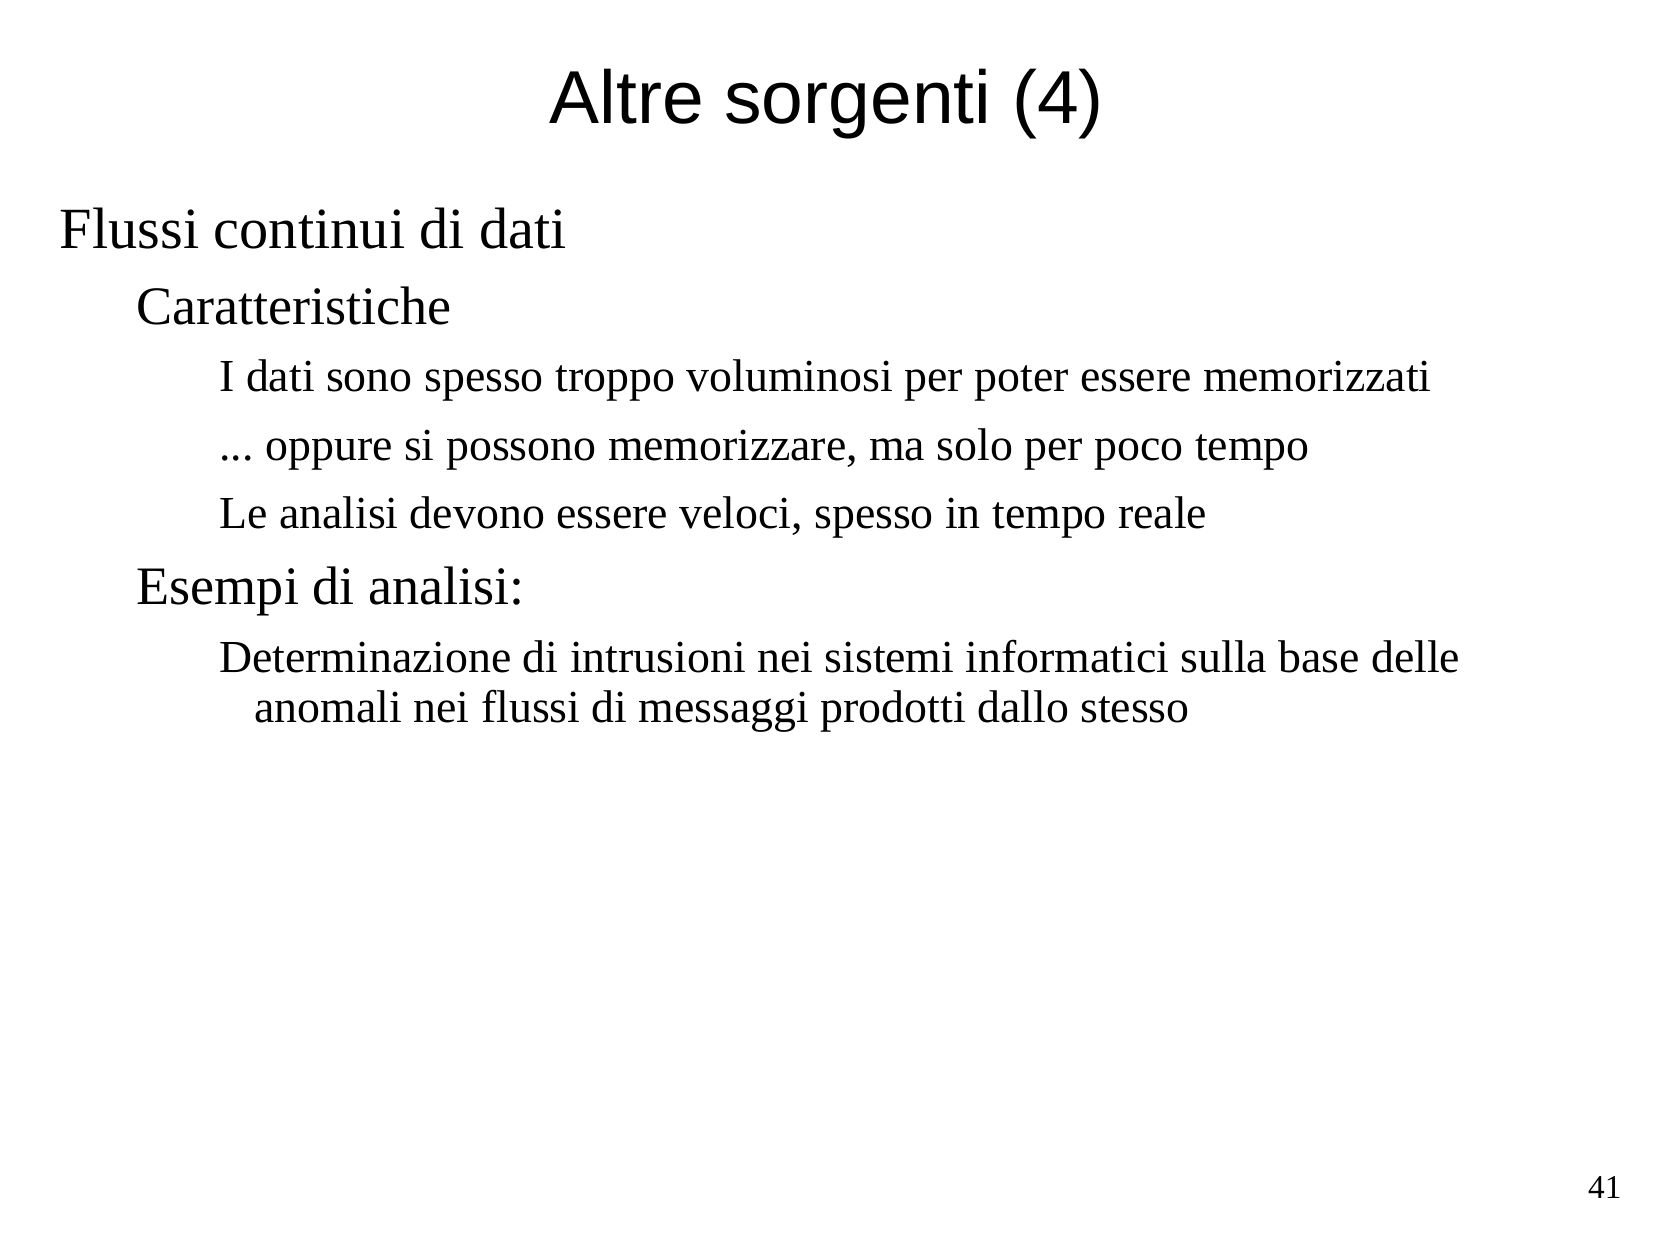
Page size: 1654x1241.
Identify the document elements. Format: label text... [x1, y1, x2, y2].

title Altre sorgenti (4) [37, 30, 1617, 166]
list Flussi continui di dati Caratteristiche I dati sono spesso troppo voluminosi per poter essere memorizzati ... oppure si possono memorizzare, ma solo per poco tempo Le analisi devono essere veloci, spesso in tempo reale Esempi di analisi: Determinazione di intrusioni nei sistemi informatici sulla base delle anomali nei flussi di messaggi prodotti dallo stesso [42, 196, 1612, 1187]
